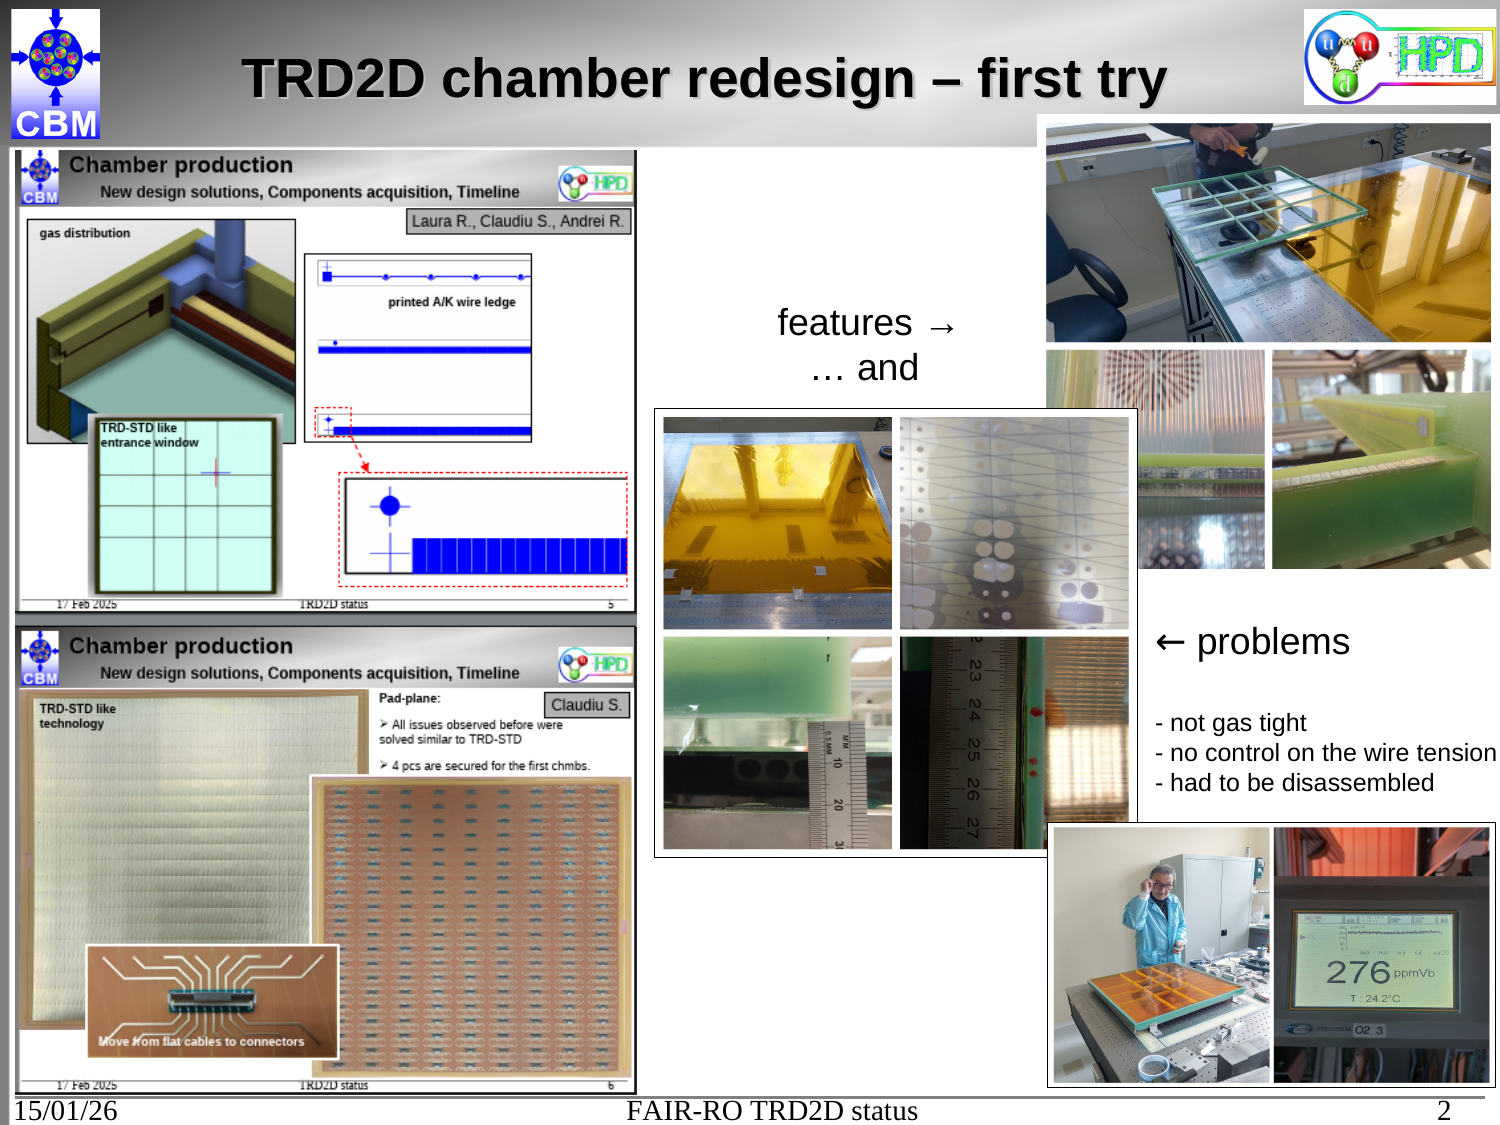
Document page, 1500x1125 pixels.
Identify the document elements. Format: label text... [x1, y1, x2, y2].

picture [0, 0, 1500, 1125]
text_box features → … and [762, 290, 1004, 401]
text_box ← problems - not gas tight - no control on the wire tension - had to be disassembled [1140, 609, 1500, 805]
title TRD2D chamber redesign – first try [120, 12, 1291, 144]
